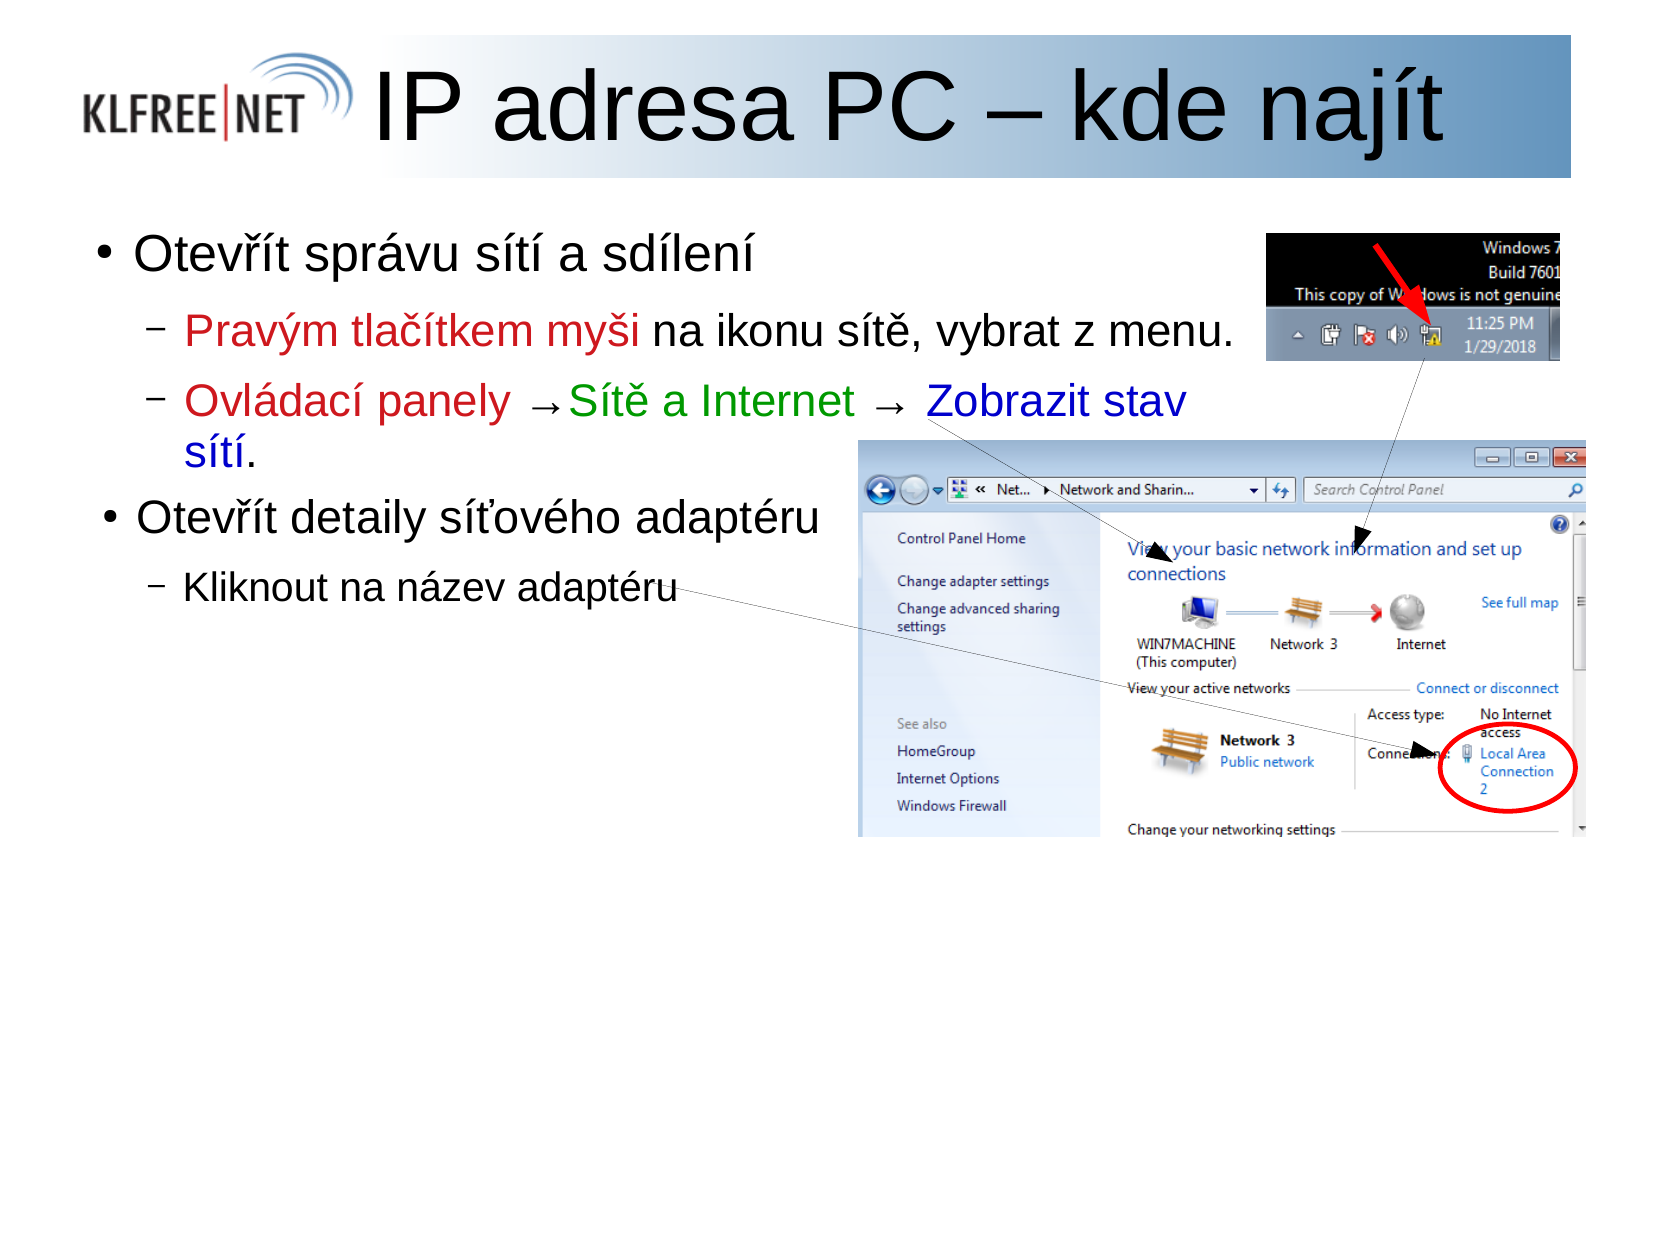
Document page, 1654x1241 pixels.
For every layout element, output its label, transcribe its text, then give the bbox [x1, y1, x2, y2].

list Otevřít detaily síťového adaptéru Kliknout na název adaptéru [90, 491, 849, 660]
picture [1266, 233, 1560, 361]
list Otevřít správu sítí a sdílení Pravým tlačítkem myši na ikonu sítě, vybrat z menu. Ovládací panely →Sítě a Internet → Zobrazit stav sítí. [82, 224, 1243, 524]
picture [59, 11, 372, 201]
picture [858, 440, 1586, 837]
title IP adresa PC – kde najít [371, 47, 1560, 166]
